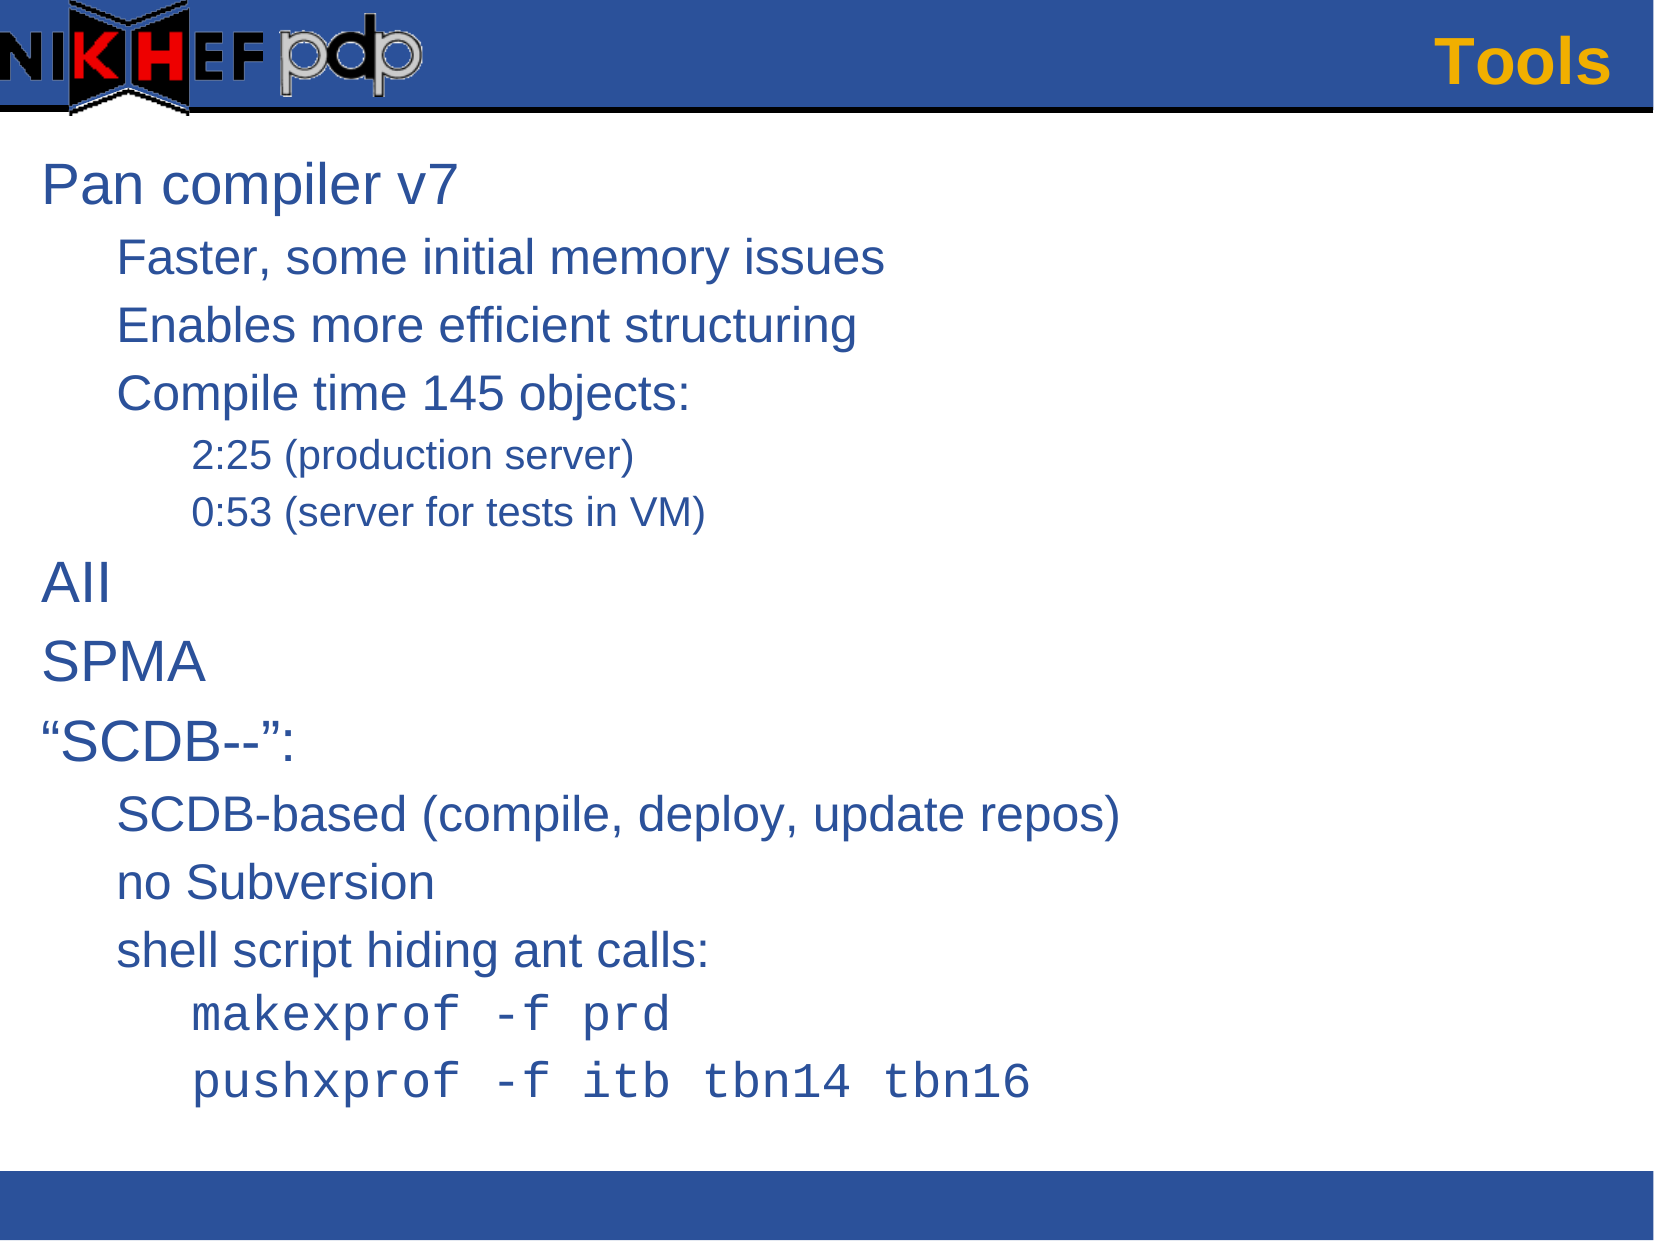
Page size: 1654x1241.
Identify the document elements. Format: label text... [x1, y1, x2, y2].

picture [0, 0, 263, 116]
picture [279, 13, 424, 97]
list Pan compiler v7 Faster, some initial memory issues Enables more efficient structuring Compile time 145 objects: 2:25 (production server) 0:53 (server for tests in VM) AII SPMA “SCDB--”: SCDB-based (compile, deploy, update repos) no Subversion shell script hiding ant calls: makexprof -f prd pushxprof -f itb tbn14 tbn16 [41, 151, 1627, 1129]
title Tools [449, 16, 1613, 108]
